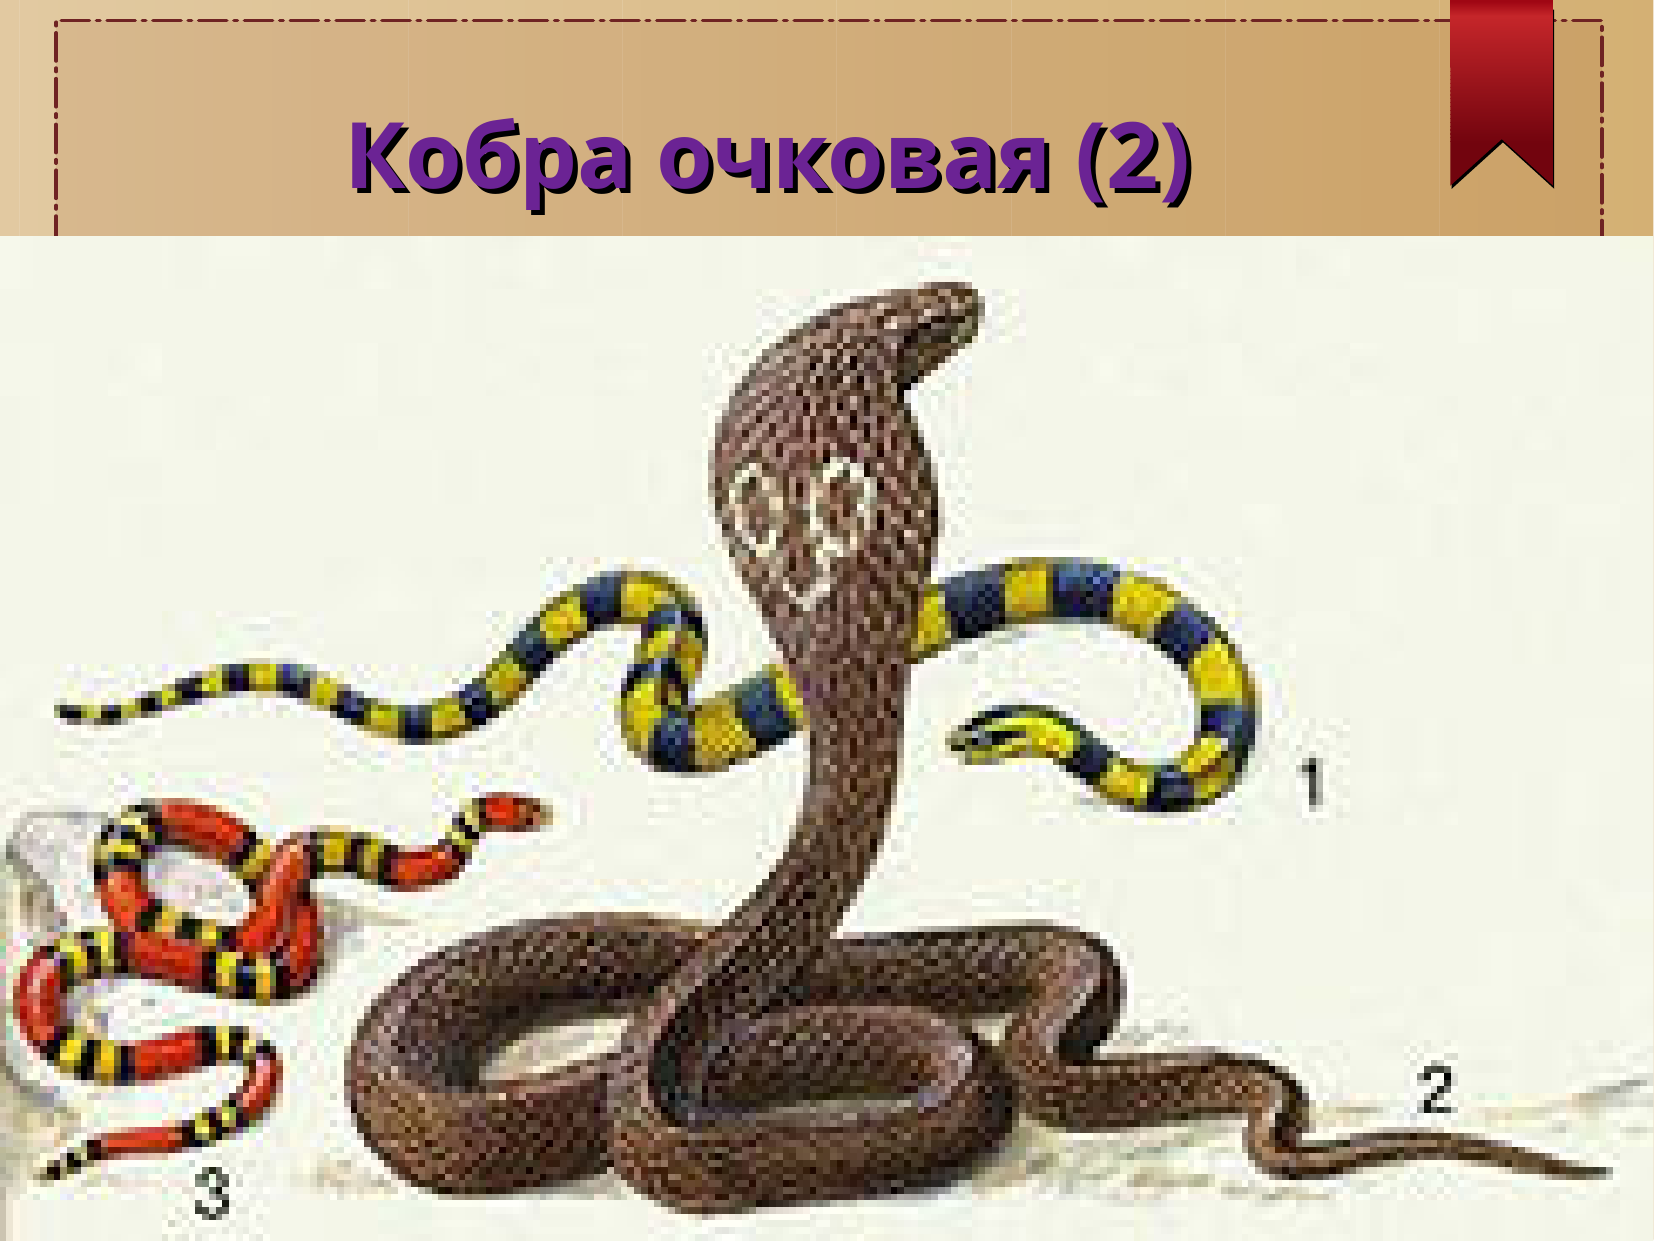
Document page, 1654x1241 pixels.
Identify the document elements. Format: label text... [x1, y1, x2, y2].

picture [0, 236, 1654, 1241]
title Кобра очковая (2) [82, 49, 1453, 236]
